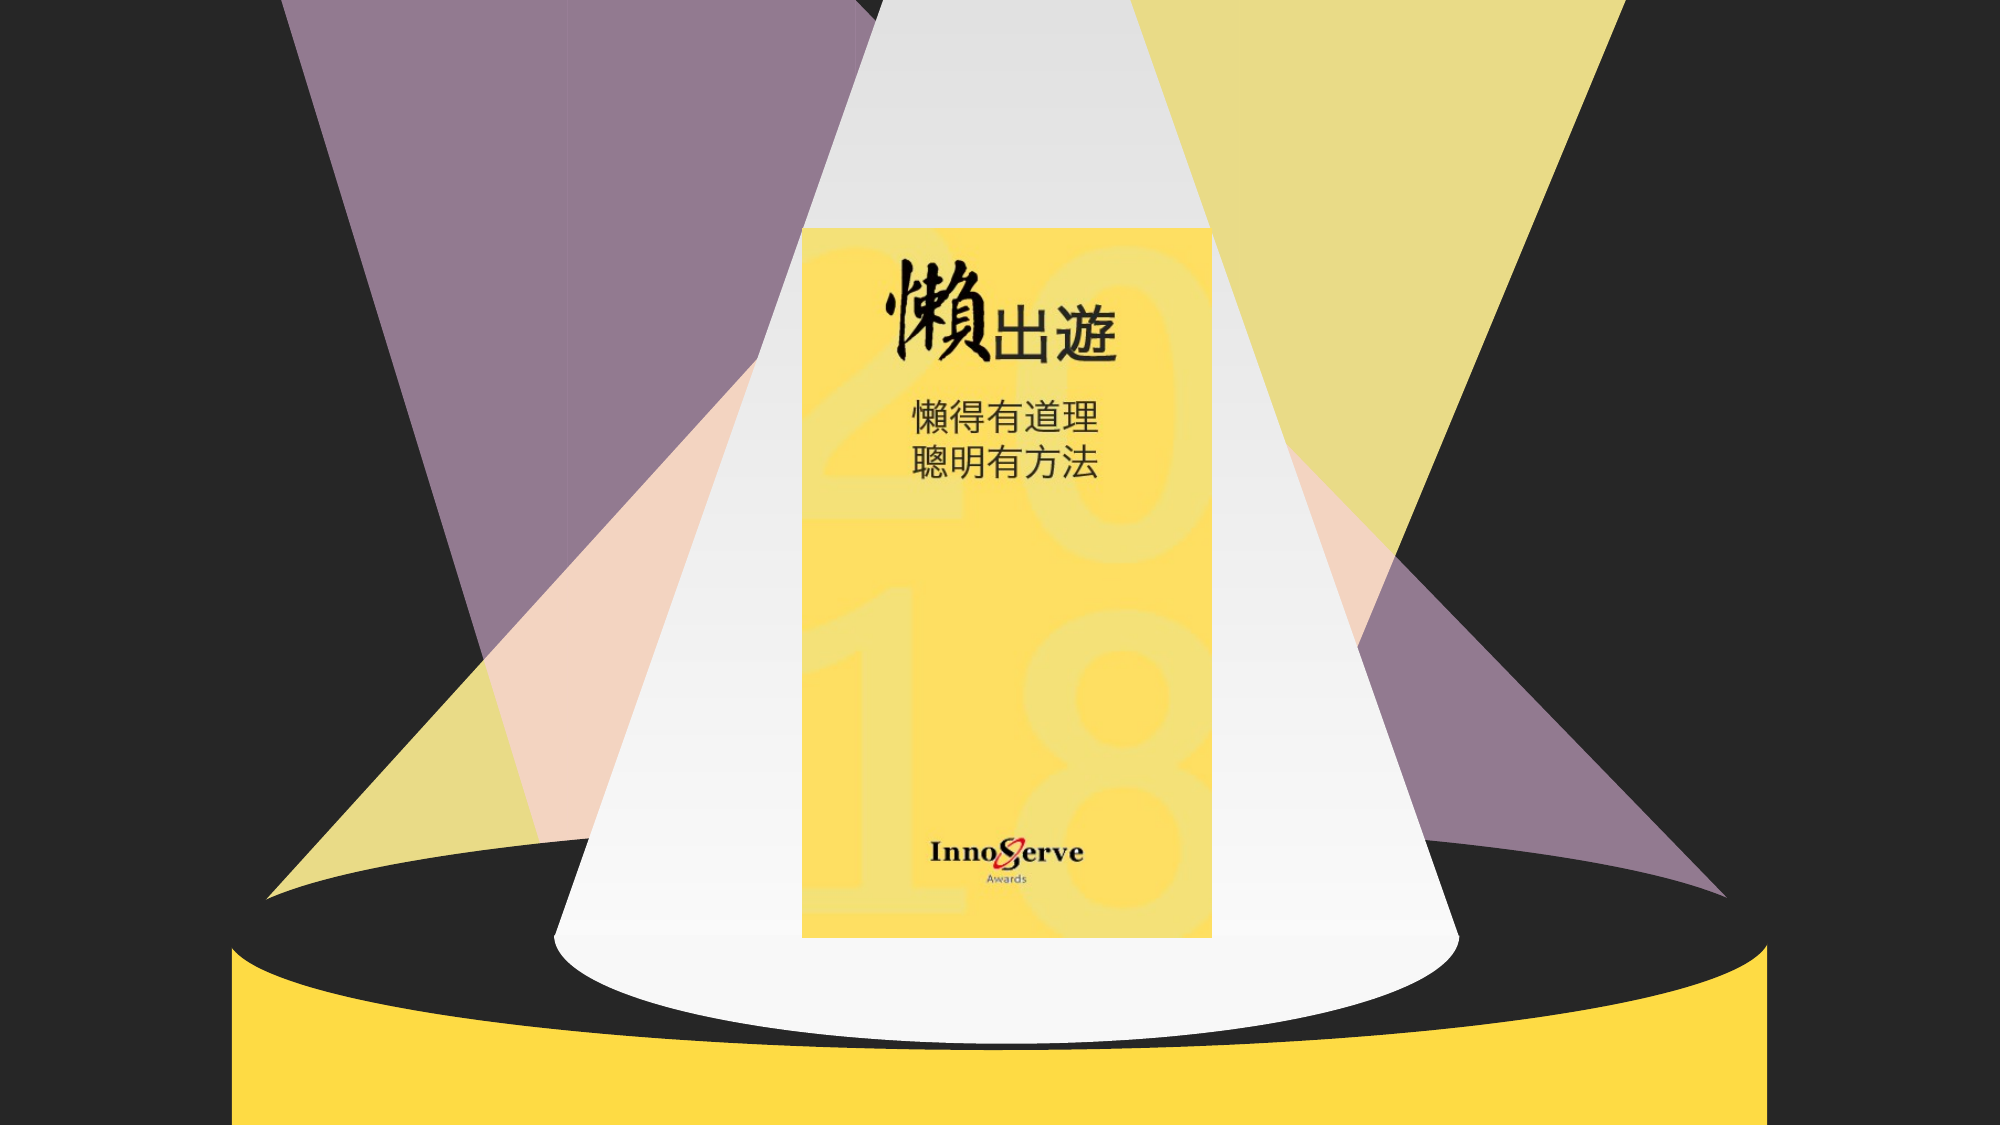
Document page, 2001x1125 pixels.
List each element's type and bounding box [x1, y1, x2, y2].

text_box [227, 0, 1770, 1125]
picture [802, 229, 1212, 938]
